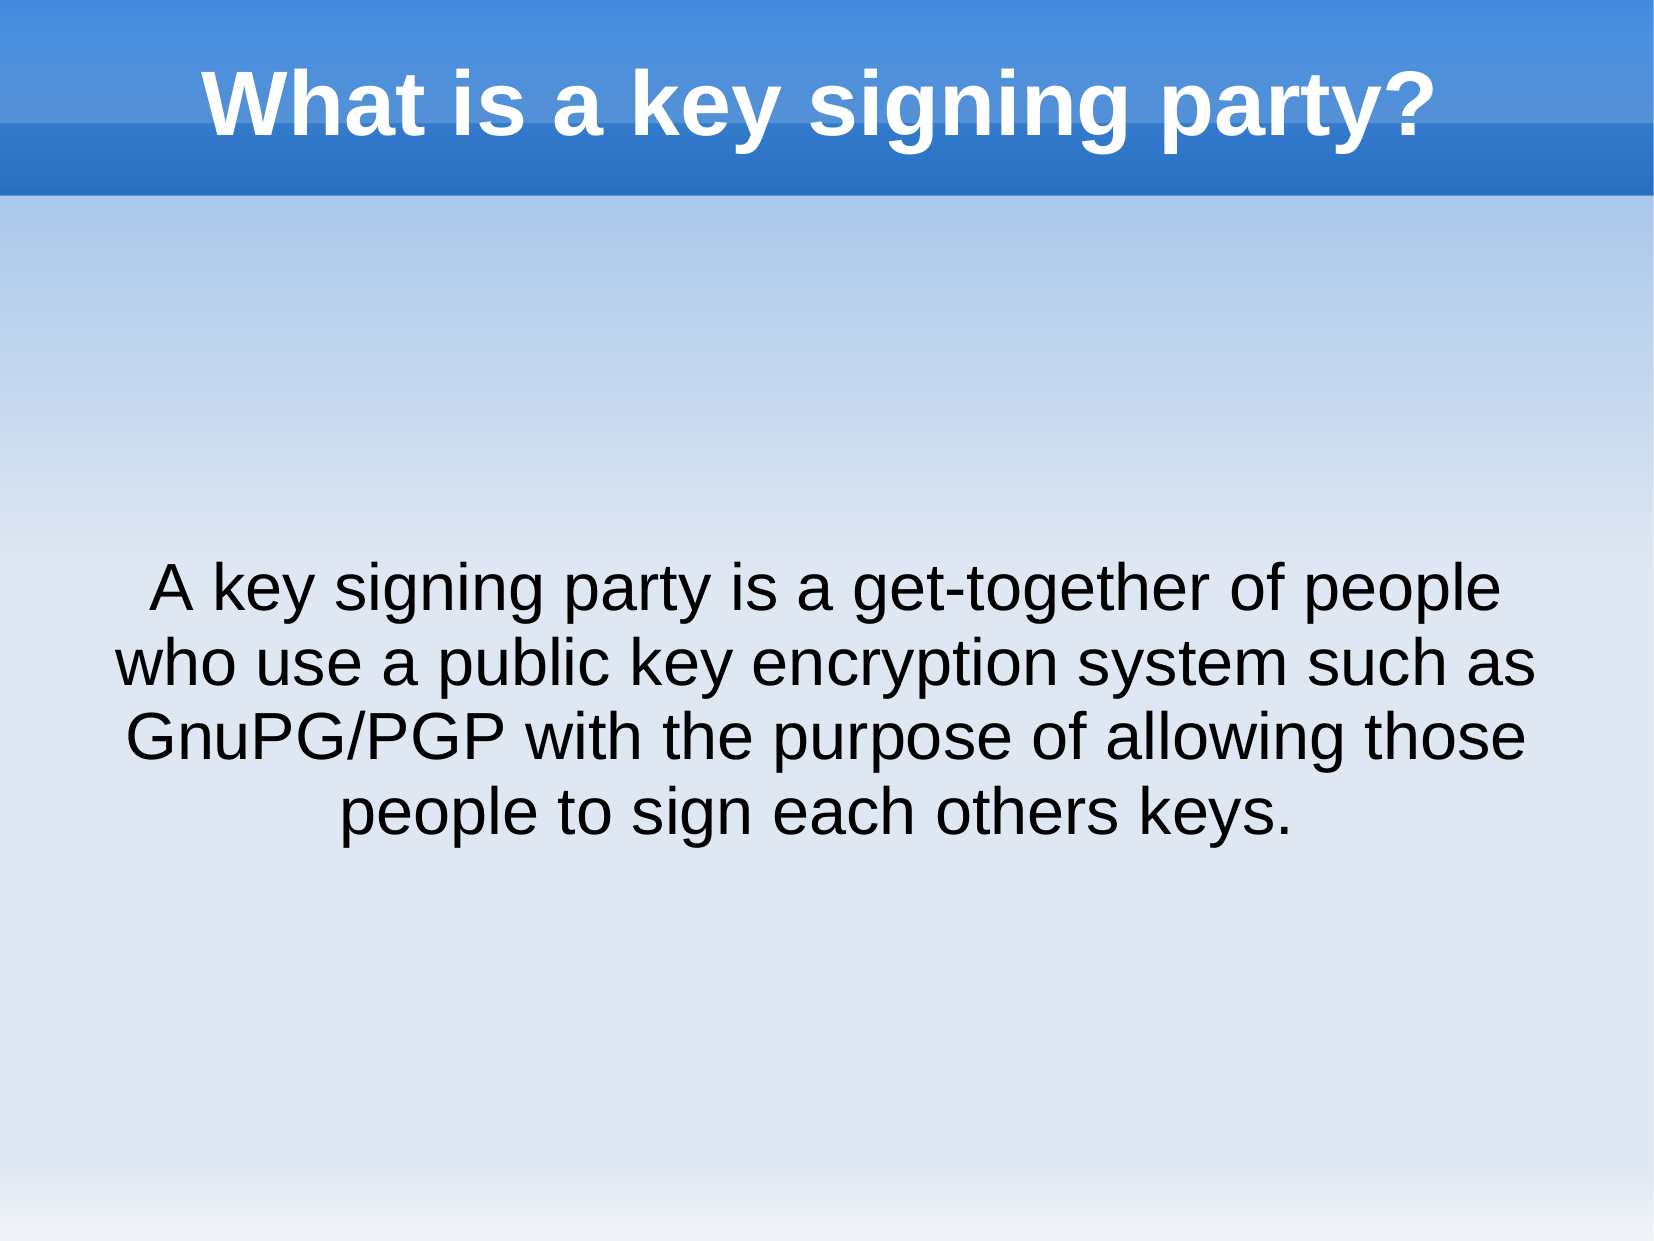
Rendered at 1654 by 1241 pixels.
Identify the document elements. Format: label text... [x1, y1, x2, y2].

title What is a key signing party? [76, 0, 1565, 208]
subtitle A key signing party is a get-together of people who use a public key encryption system such as GnuPG/PGP with the purpose of allowing those people to sign each others keys. [82, 290, 1571, 1109]
picture [0, 0, 1654, 1241]
